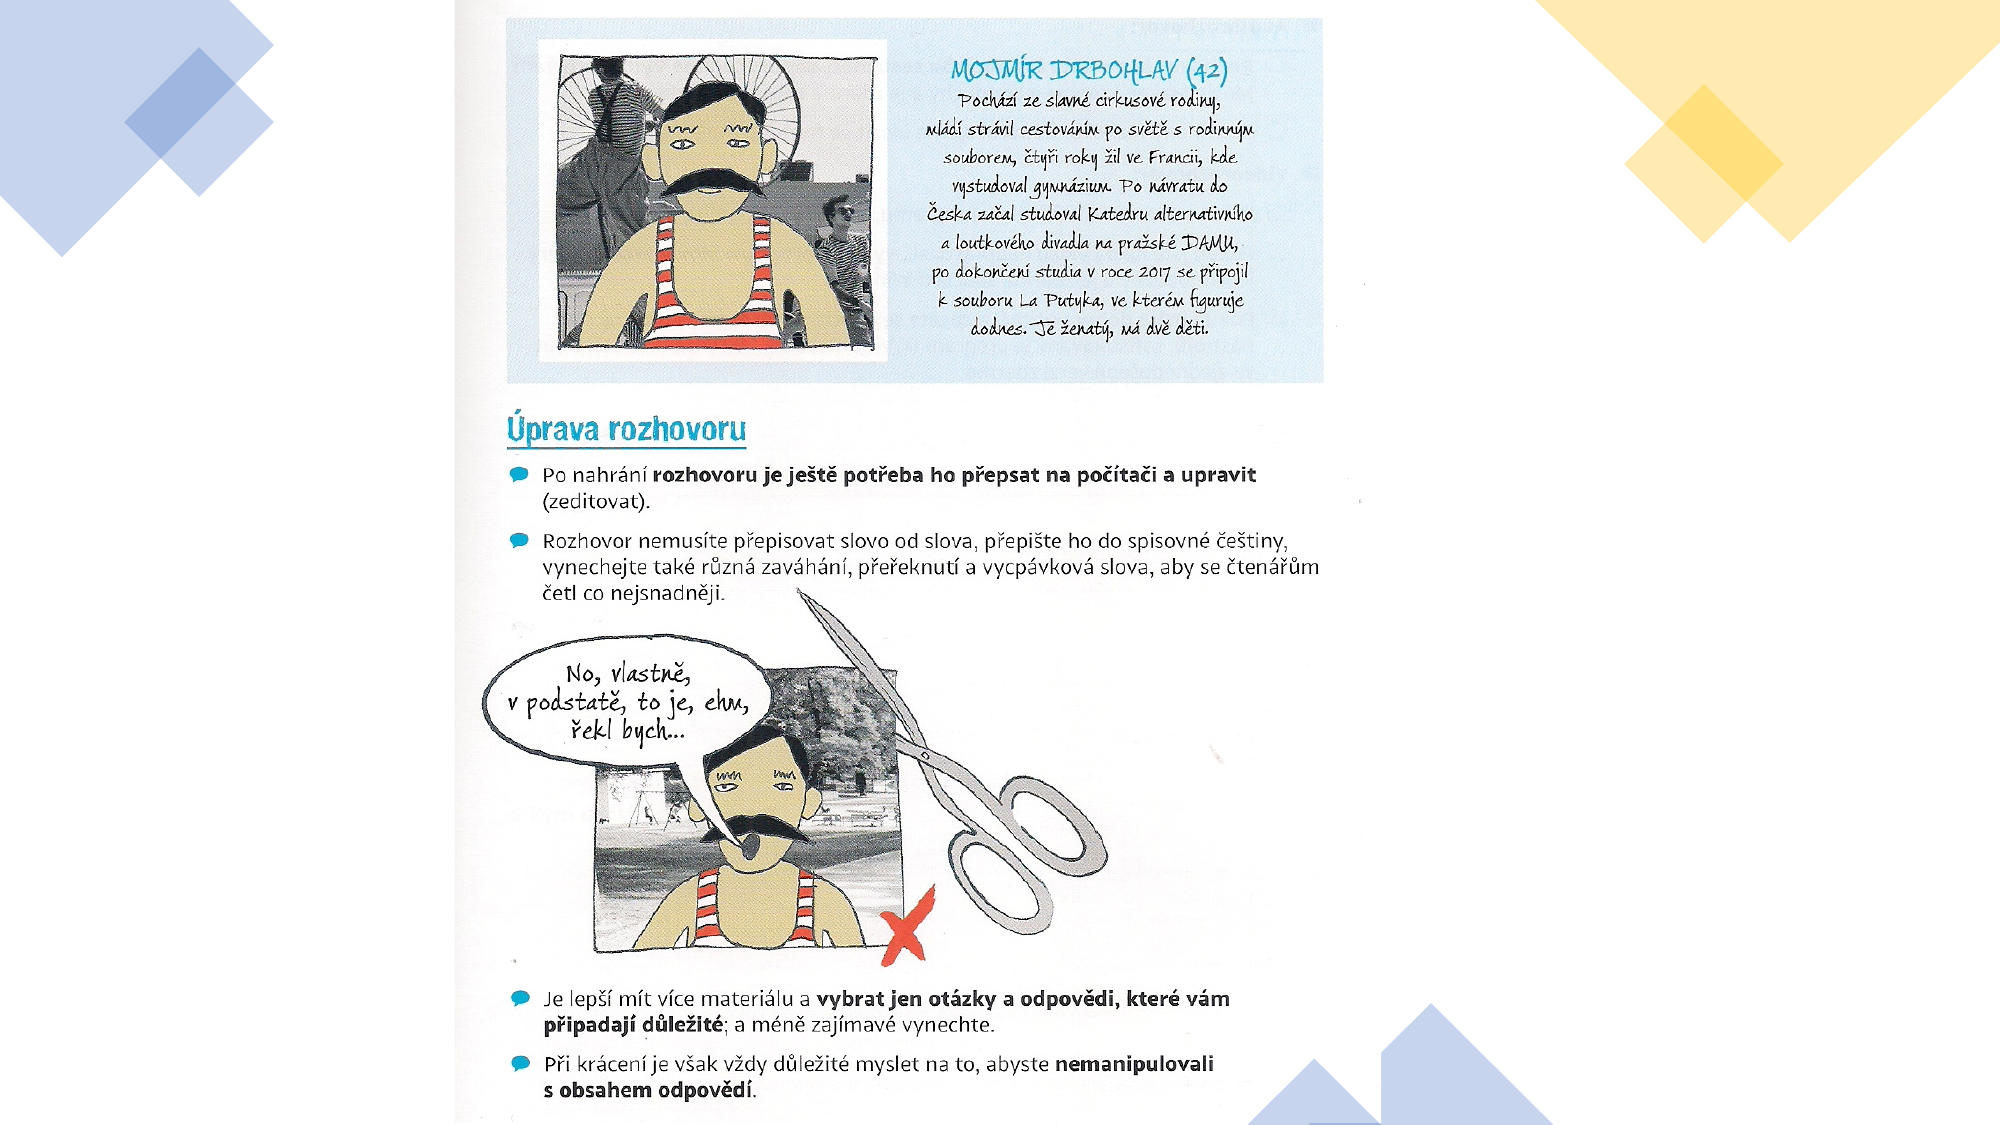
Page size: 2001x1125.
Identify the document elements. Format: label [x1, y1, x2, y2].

picture [454, 0, 1382, 1123]
text_box [0, 0, 2000, 1125]
